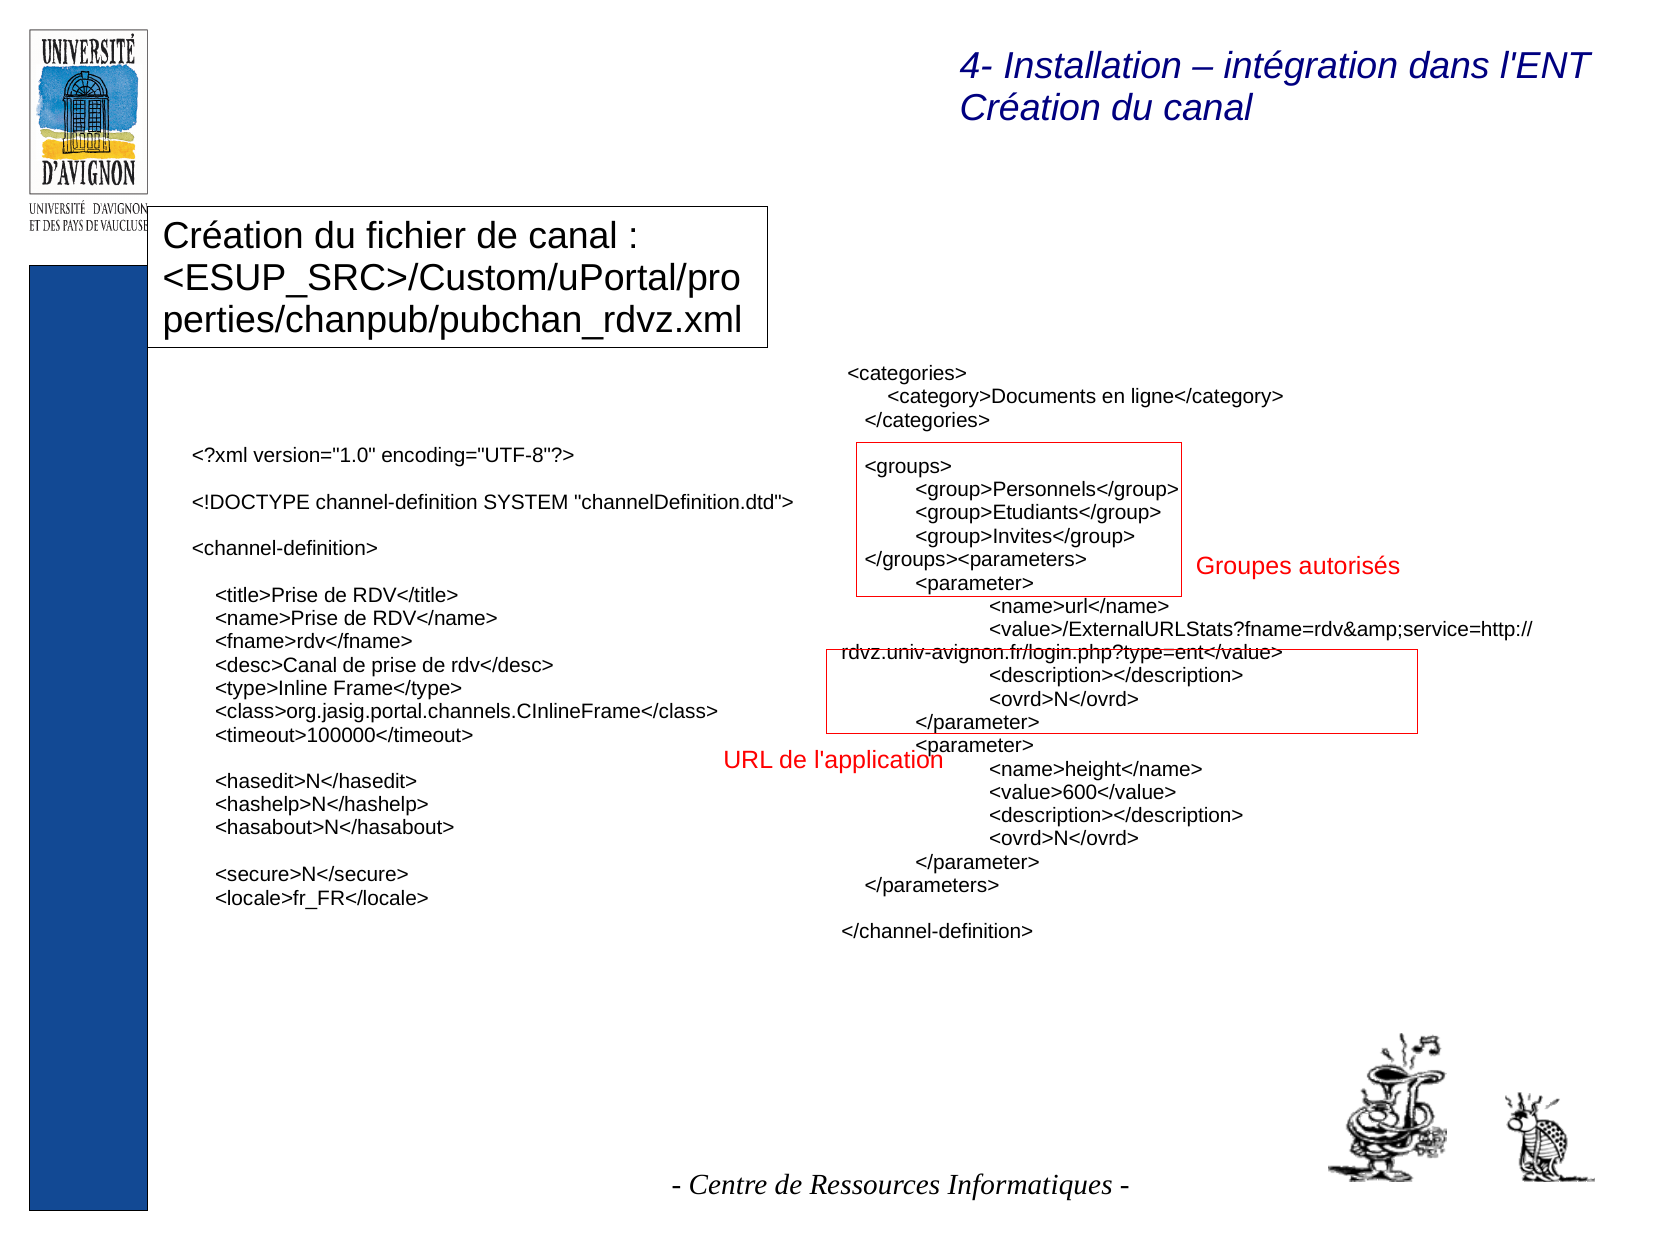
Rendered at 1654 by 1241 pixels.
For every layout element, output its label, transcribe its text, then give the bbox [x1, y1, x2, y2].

text_box Groupes autorisés [1181, 544, 1477, 588]
text_box Création du fichier de canal : <ESUP_SRC>/Custom/uPortal/properties/chanpub/pubchan_rdvz.xml [147, 206, 768, 348]
picture [29, 29, 148, 236]
text_box <?xml version="1.0" encoding="UTF-8"?> <!DOCTYPE channel-definition SYSTEM "channelDefinition.dtd"> <channel-definition> <title>Prise de RDV</title> <name>Prise de RDV</name> <fname>rdv</fname> <desc>Canal de prise de rdv</desc> <type>Inline Frame</type> <class>org.jasig.portal.channels.CInlineFrame</class> <timeout>100000</timeout> <hasedit>N</hasedit> <hashelp>N</hashelp> <hasabout>N</hasabout> <secure>N</secure> <locale>fr_FR</locale> [177, 650, 847, 1176]
text_box - Centre de Ressources Informatiques - [648, 1160, 1153, 1209]
text_box 4- Installation – intégration dans l'ENT Création du canal [944, 37, 1625, 136]
text_box URL de l'application [708, 738, 1004, 782]
picture [1328, 1033, 1447, 1182]
text_box <categories> <category>Documents en ligne</category> </categories> <groups> <group>Personnels</group> <group>Etudiants</group> <group>Invites</group> </groups><parameters> <parameter> <name>url</name> <value>/ExternalURLStats?fname=rdv&amp;service=http://rdvz.univ-avignon.fr/login.php?type=ent</value> <description></description> <ovrd>N</ovrd> </parameter> <parameter> <name>height</name> <value>600</value> <description></description> <ovrd>N</ovrd> </parameter> </parameters> </channel-definition> [826, 354, 1565, 975]
text_box <categories> <category>Documents en ligne</category> </categories> <groups> <group>Personnels</group> <group>Etudiants</group> <group>Invites</group> </groups><parameters> <parameter> <name>url</name> <value>/ExternalURLStats?fname=rdv&amp;service=http://rdvz.univ-avignon.fr/login.php?type=ent</value> <description></description> <ovrd>N</ovrd> </parameter> <parameter> <name>height</name> <value>600</value> <description></description> <ovrd>N</ovrd> </parameter> </parameters> </channel-definition> [827, 650, 1417, 733]
text_box [177, 411, 826, 650]
text_box [29, 265, 148, 1211]
picture [1505, 1092, 1595, 1182]
